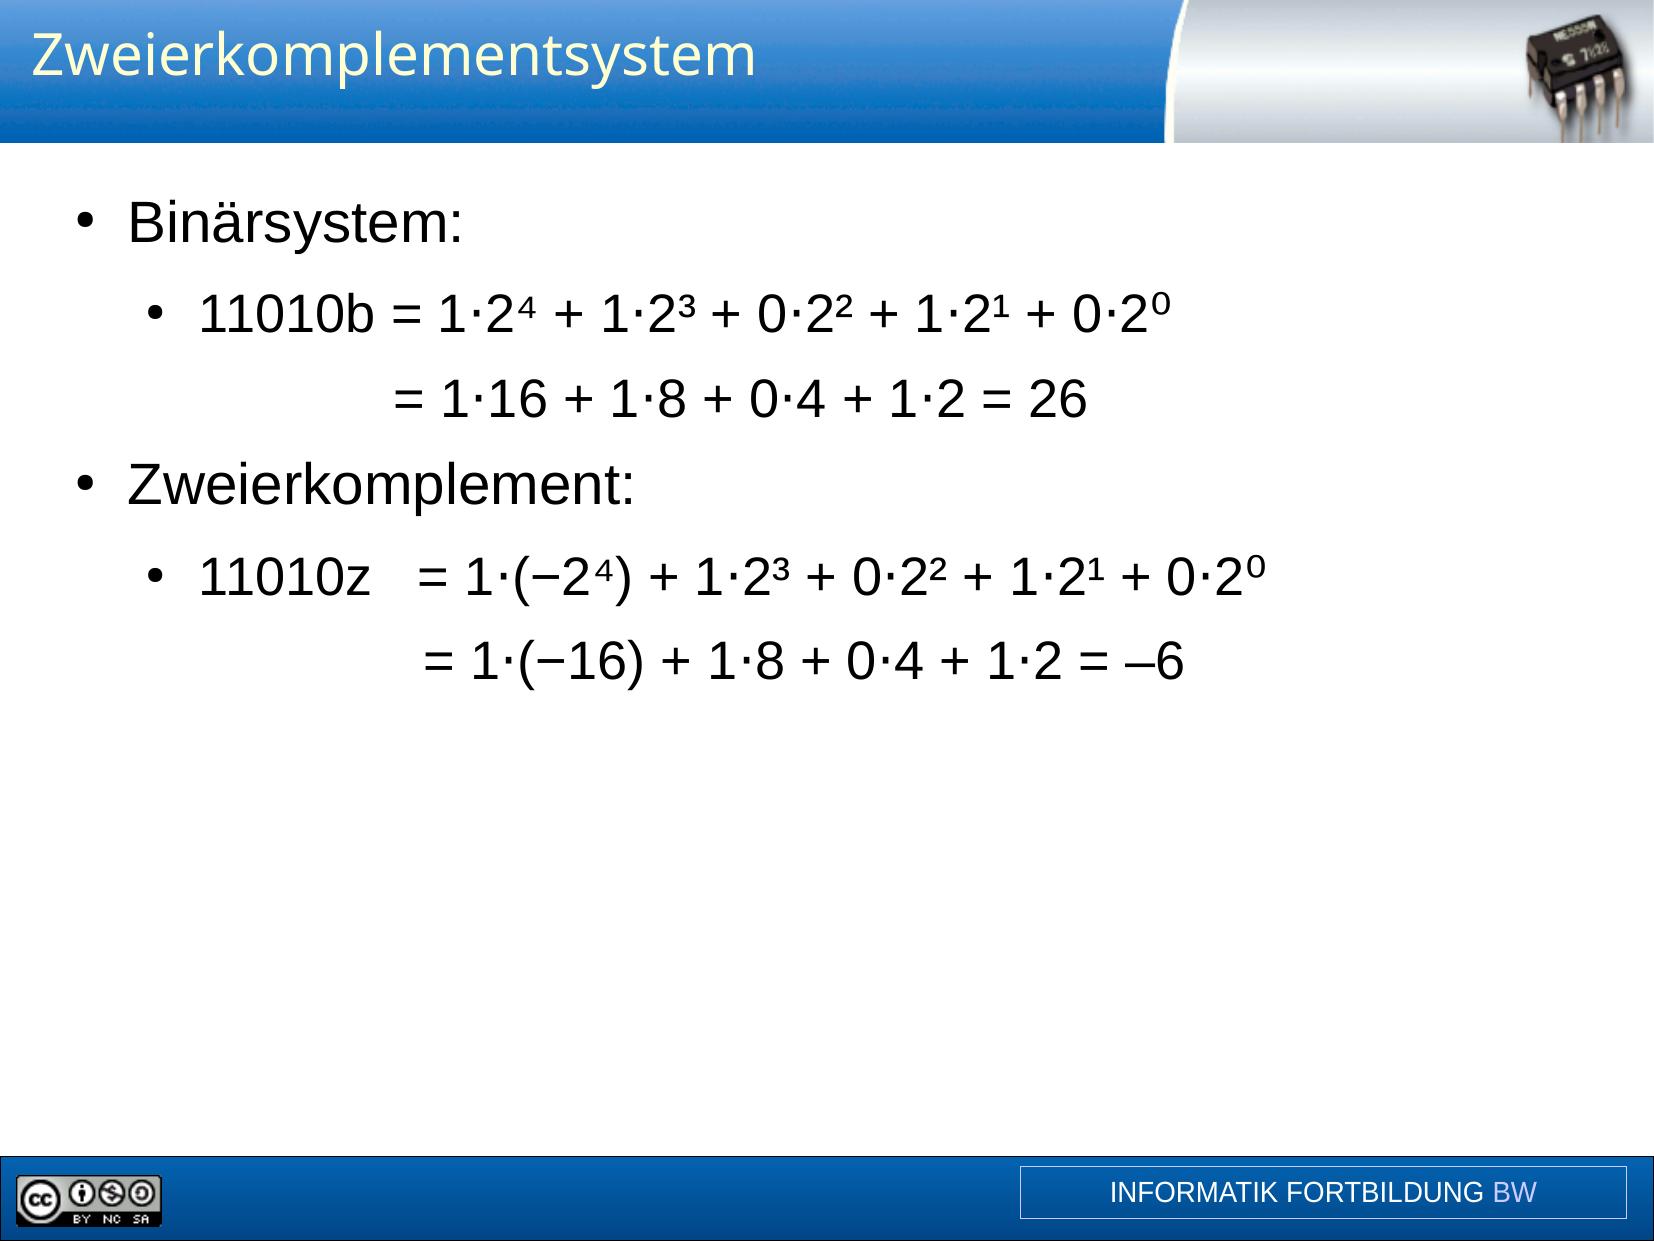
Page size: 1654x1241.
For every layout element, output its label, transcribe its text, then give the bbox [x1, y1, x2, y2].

picture [16, 1175, 162, 1227]
picture [0, 0, 1654, 143]
list Binärsystem: 11010b = 1⋅2⁴ + 1⋅2³ + 0⋅2² + 1⋅2¹ + 0⋅2⁰ = 1⋅16 + 1⋅8 + 0⋅4 + 1⋅2 = 26 Zweierkomplement: 11010z = 1⋅(−2⁴) + 1⋅2³ + 0⋅2² + 1⋅2¹ + 0⋅2⁰ = 1⋅(−16) + 1⋅8 + 0⋅4 + 1⋅2 = –6 [57, 189, 1605, 1100]
title Zweierkomplementsystem [31, 14, 1151, 92]
